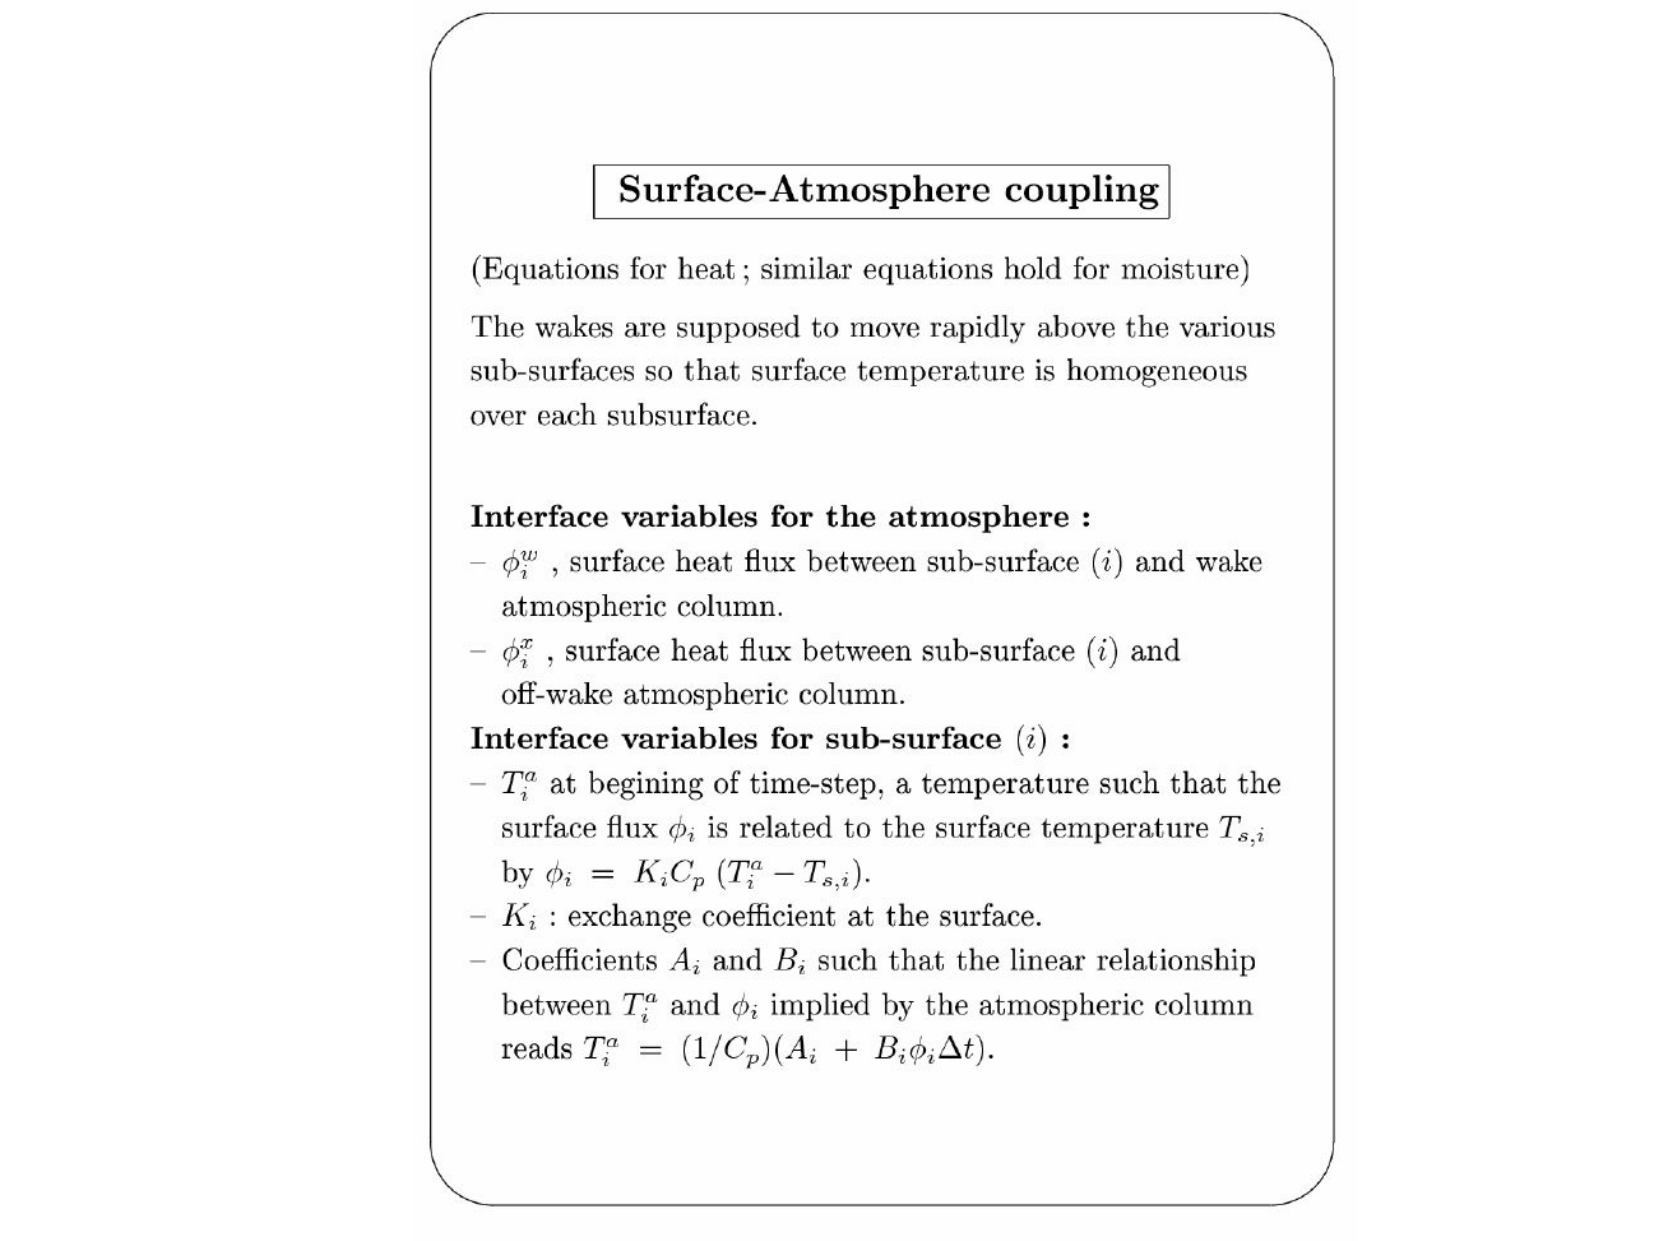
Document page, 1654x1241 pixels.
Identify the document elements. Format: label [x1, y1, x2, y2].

picture [412, 0, 1357, 1241]
